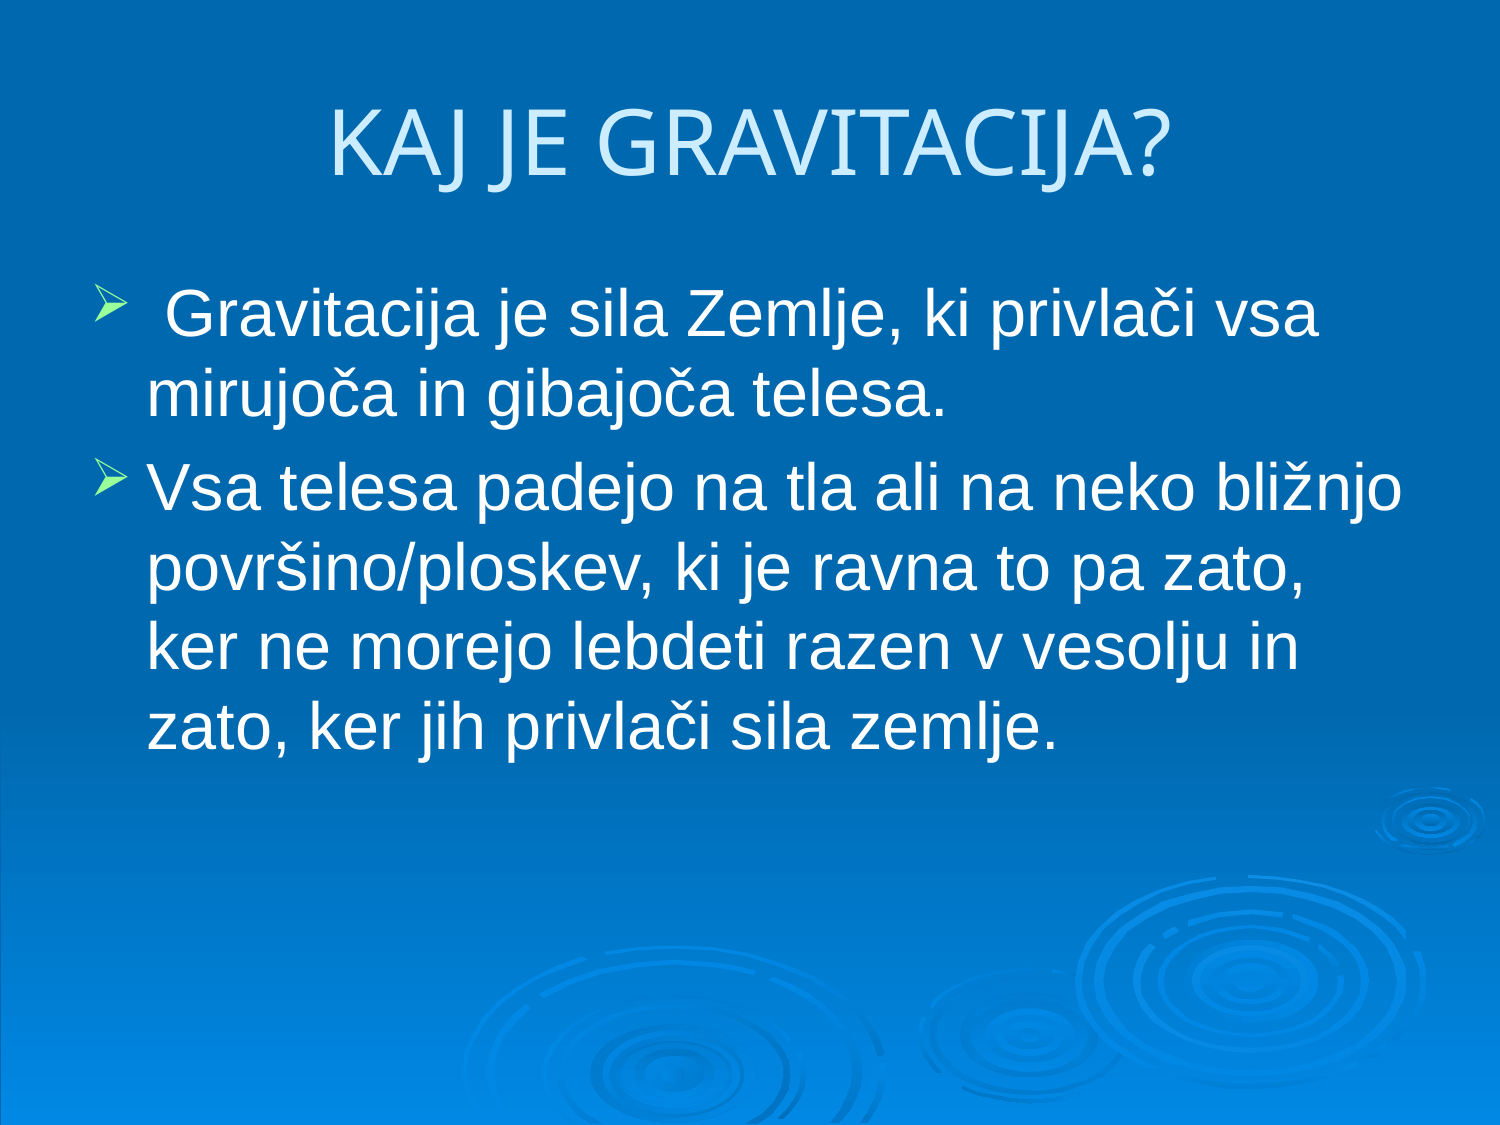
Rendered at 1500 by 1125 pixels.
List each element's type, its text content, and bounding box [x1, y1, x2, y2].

list Gravitacija je sila Zemlje, ki privlači vsa mirujoča in gibajoča telesa. Vsa telesa padejo na tla ali na neko bližnjo površino/ploskev, ki je ravna to pa zato, ker ne morejo lebdeti razen v vesolju in zato, ker jih privlači sila zemlje. [75, 262, 1425, 1005]
title KAJ JE GRAVITACIJA? [75, 45, 1425, 233]
